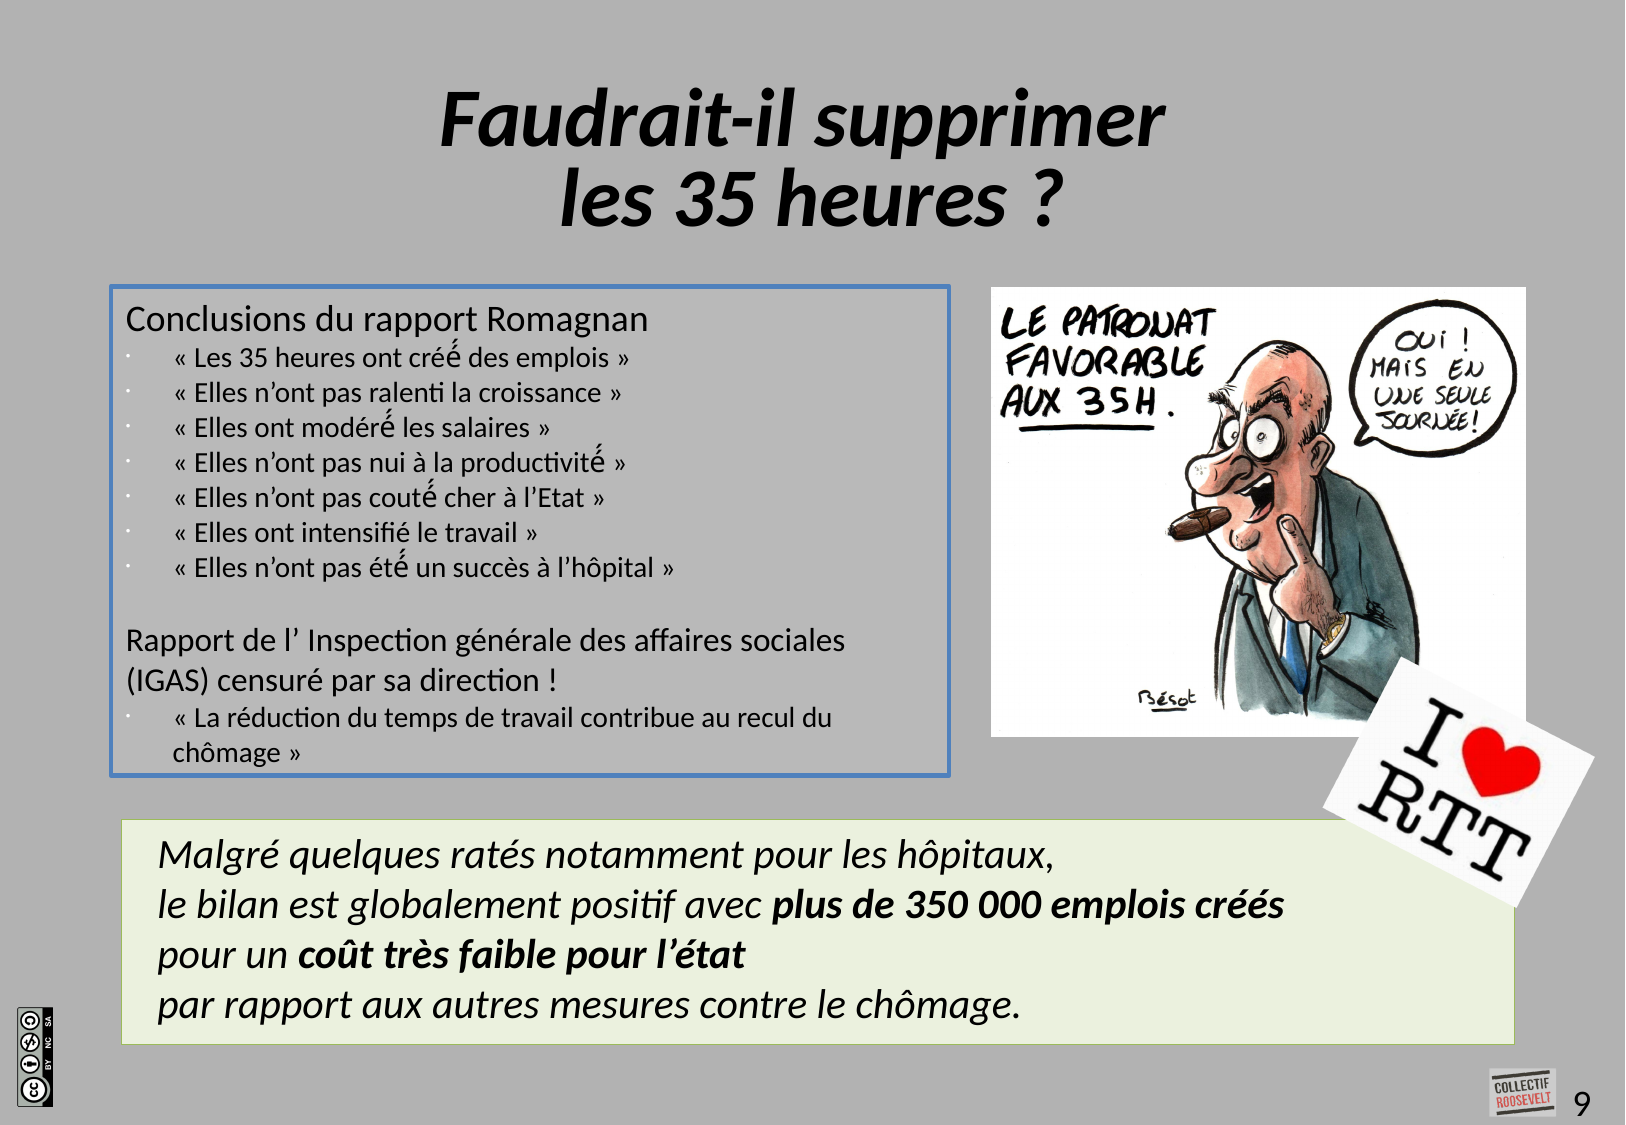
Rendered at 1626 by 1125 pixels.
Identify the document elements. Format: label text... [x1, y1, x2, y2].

text_box Malgré quelques ratés notamment pour les hôpitaux, le bilan est globalement positif avec plus de 350 000 emplois créés pour un coût très faible pour l’état par rapport aux autres mesures contre le chômage. [121, 819, 1515, 1045]
picture [18, 1008, 53, 1107]
title Faudrait-il supprimer les 35 heures ? [81, 75, 1544, 160]
picture [949, 287, 1626, 908]
slide_number <numéro> [1557, 1071, 1626, 1125]
picture [1489, 1068, 1557, 1117]
text_box Conclusions du rapport Romagnan « Les 35 heures ont créé́ des emplois » « Elles n’ont pas ralenti la croissance » « Elles ont modéré́ les salaires » « Elles n’ont pas nui à la productivité́ » « Elles n’ont pas couté́ cher à l’Etat » « Elles ont intensifié le travail » « Elles n’ont pas été́ un succès à l’hôpital » Rapport de l’ Inspection générale des affaires sociales (IGAS) censuré par sa direction ! « La réduction du temps de travail contribue au recul du chômage » [111, 286, 949, 776]
